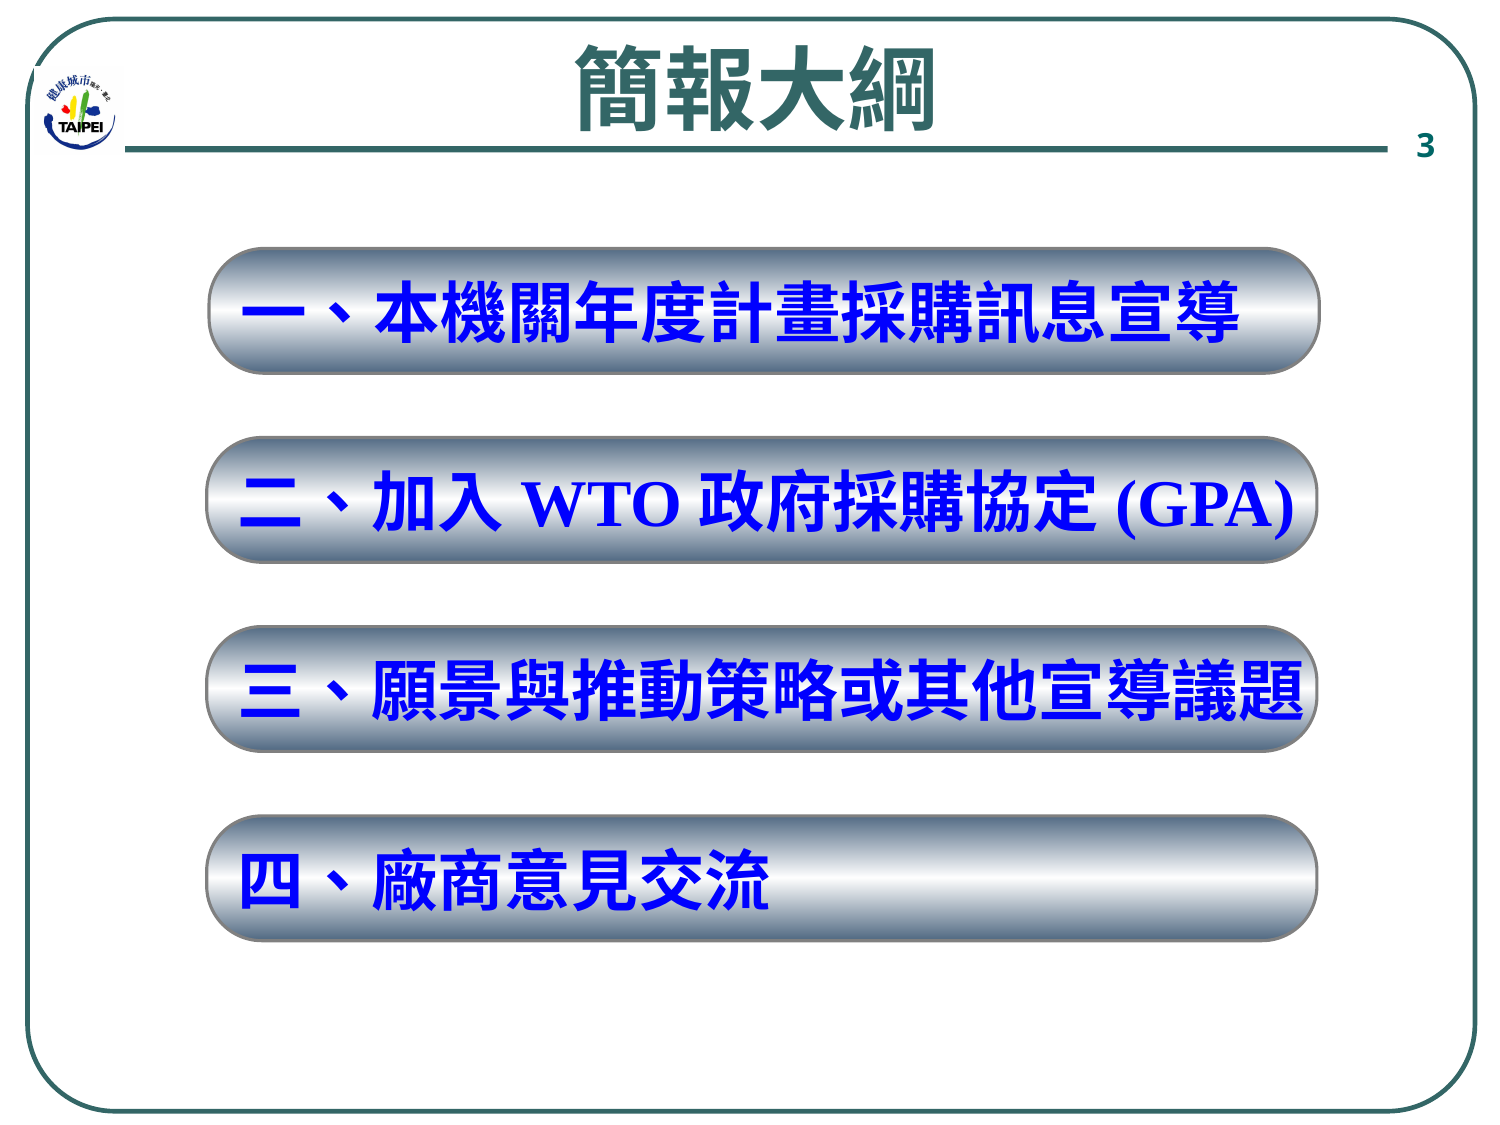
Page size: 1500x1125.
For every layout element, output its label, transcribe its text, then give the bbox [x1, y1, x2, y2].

title 簡報大綱 [125, 0, 1388, 149]
text_box 一、本機關年度計畫採購訊息宣導 [209, 248, 1320, 374]
text_box 四、廠商意見交流 [206, 815, 1317, 941]
text_box 三、願景與推動策略或其他宣導議題 [206, 626, 1317, 752]
text_box 二、加入WTO政府採購協定(GPA) [206, 437, 1317, 563]
